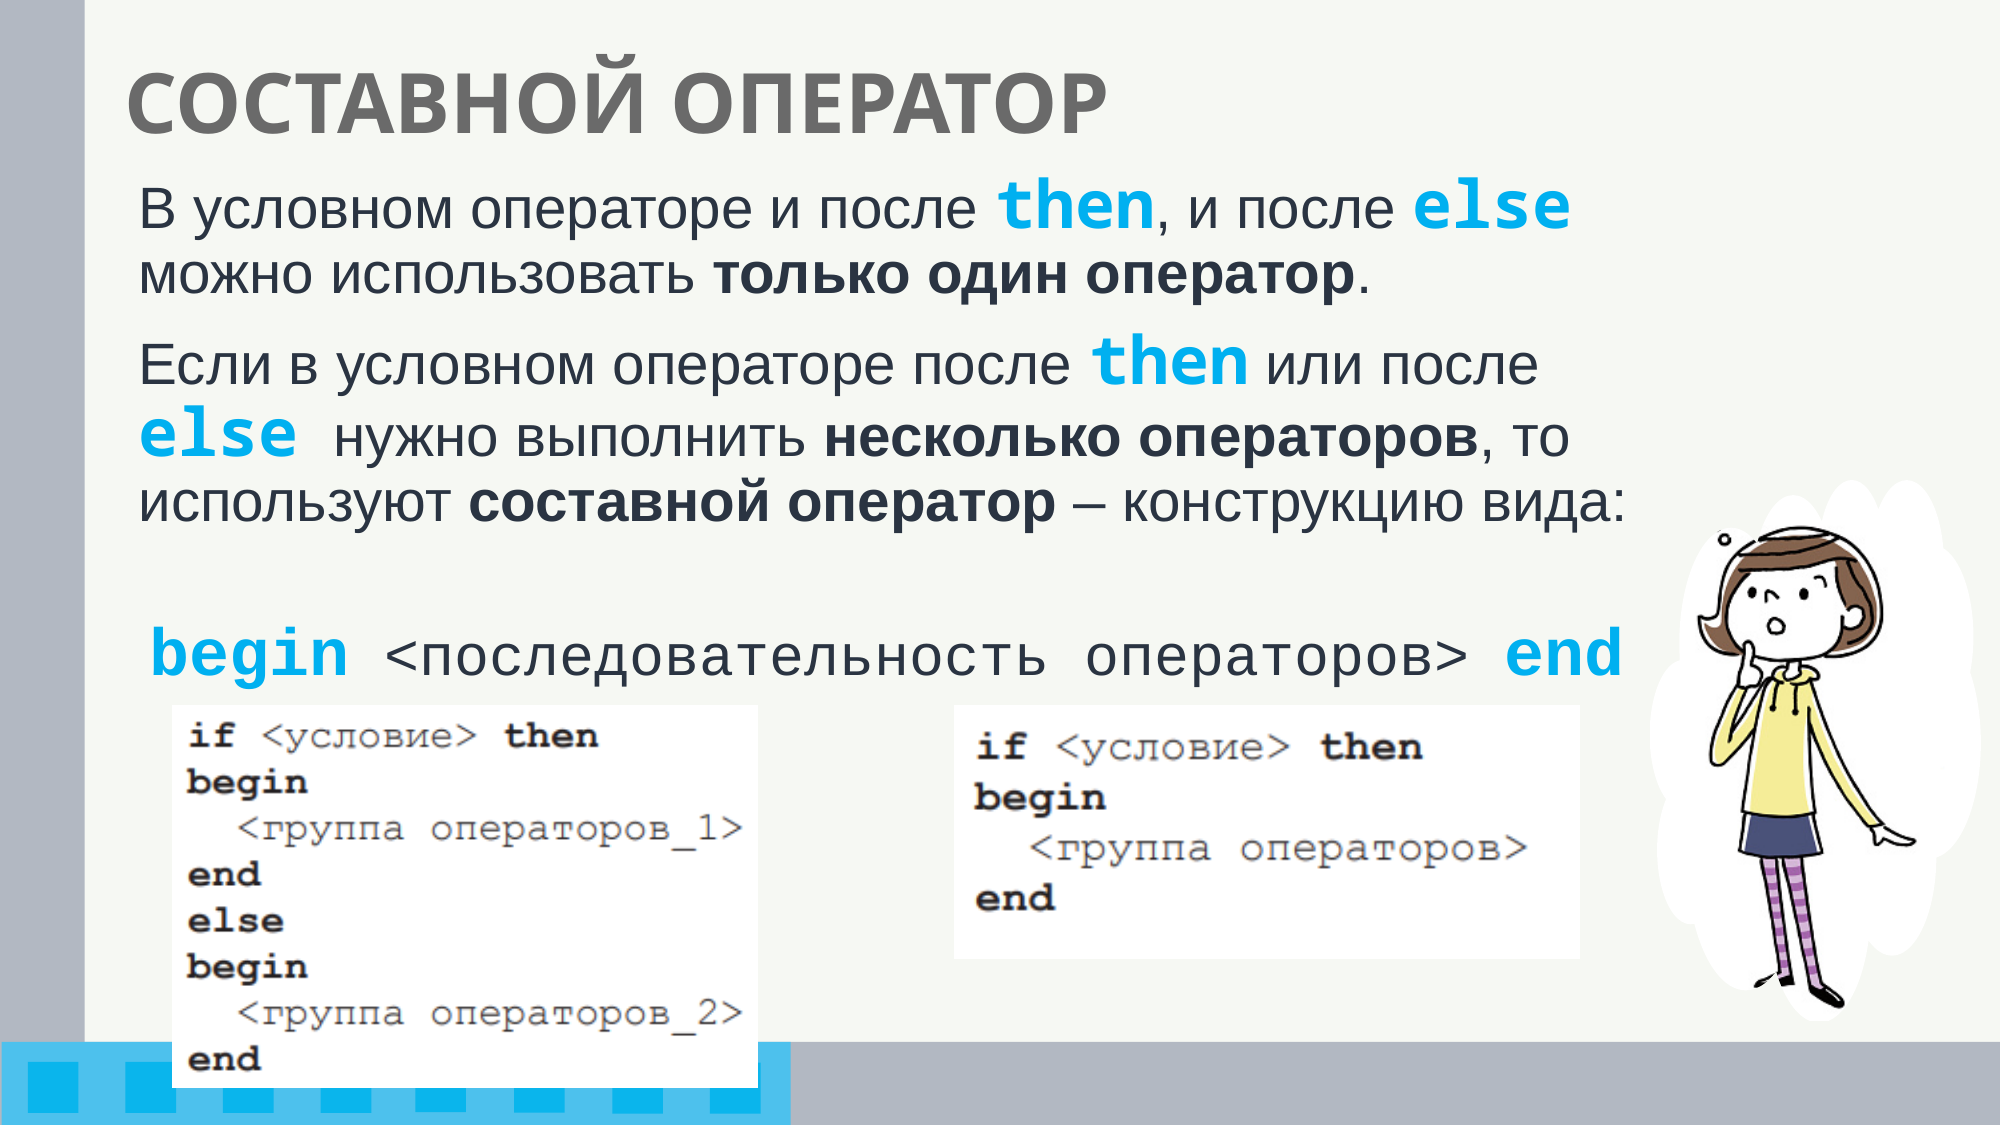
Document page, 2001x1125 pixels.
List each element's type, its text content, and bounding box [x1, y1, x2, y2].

picture [172, 705, 758, 1088]
text_box [1649, 479, 1981, 1023]
list В условном операторе и после then, и после else можно использовать только один оператор. Если в условном операторе после then или после else нужно выполнить несколько операторов, то используют составной оператор – конструкцию вида: begin <последовательность операторов> end [123, 163, 1650, 873]
picture [954, 705, 1580, 959]
title СОСТАВНОЙ ОПЕРАТОР [109, 0, 1891, 216]
